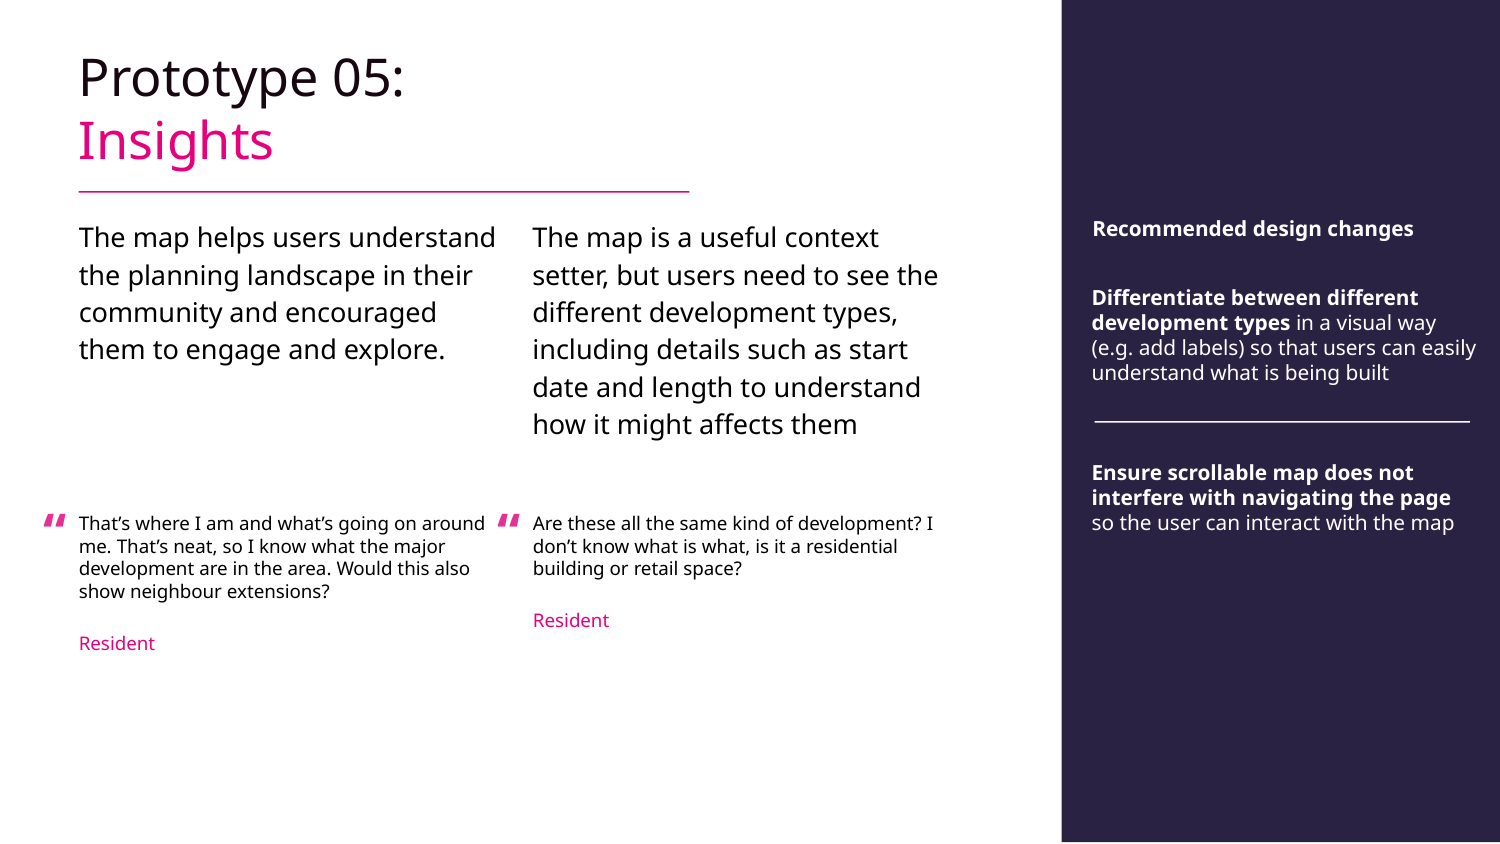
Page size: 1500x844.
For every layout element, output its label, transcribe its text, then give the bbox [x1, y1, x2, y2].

text_box The map helps users understand the planning landscape in their community and encouraged them to engage and explore. [78, 216, 501, 366]
text_box That’s where I am and what’s going on around me. That’s neat, so I know what the major development are in the area. Would this also show neighbour extensions? Resident [78, 511, 501, 654]
text_box [1061, 0, 1500, 843]
text_box “ [43, 499, 114, 562]
text_box Prototype 05: Insights [78, 44, 739, 216]
text_box Recommended design changes [1062, 204, 1500, 253]
text_box Are these all the same kind of development? I don’t know what is what, is it a residential building or retail space? Resident [532, 511, 955, 632]
text_box “ [498, 499, 568, 562]
text_box The map is a useful context setter, but users need to see the different development types, including details such as start date and length to understand how it might affects them [532, 215, 954, 440]
text_box Differentiate between different development types in a visual way (e.g. add labels) so that users can easily understand what is being built Ensure scrollable map does not interfere with navigating the page so the user can interact with the map [1091, 284, 1478, 727]
